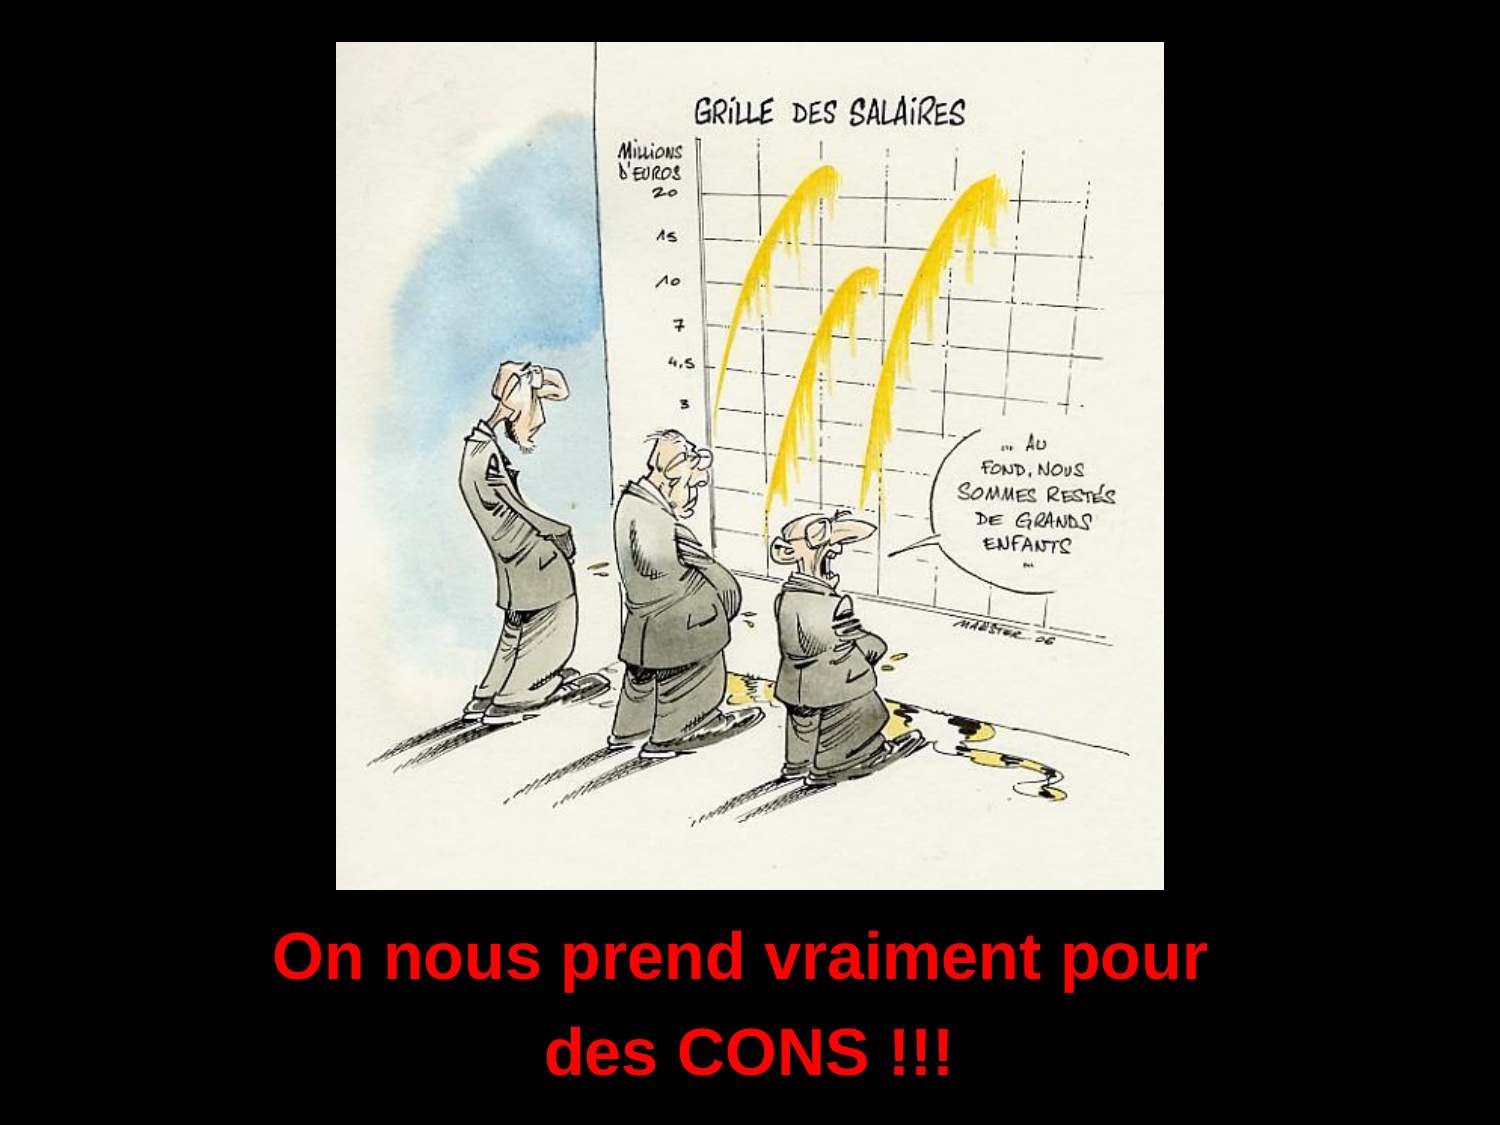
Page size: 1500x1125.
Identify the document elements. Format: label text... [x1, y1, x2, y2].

picture [336, 42, 1164, 890]
list On nous prend vraiment pour des CONS !!! [0, 904, 1500, 1125]
